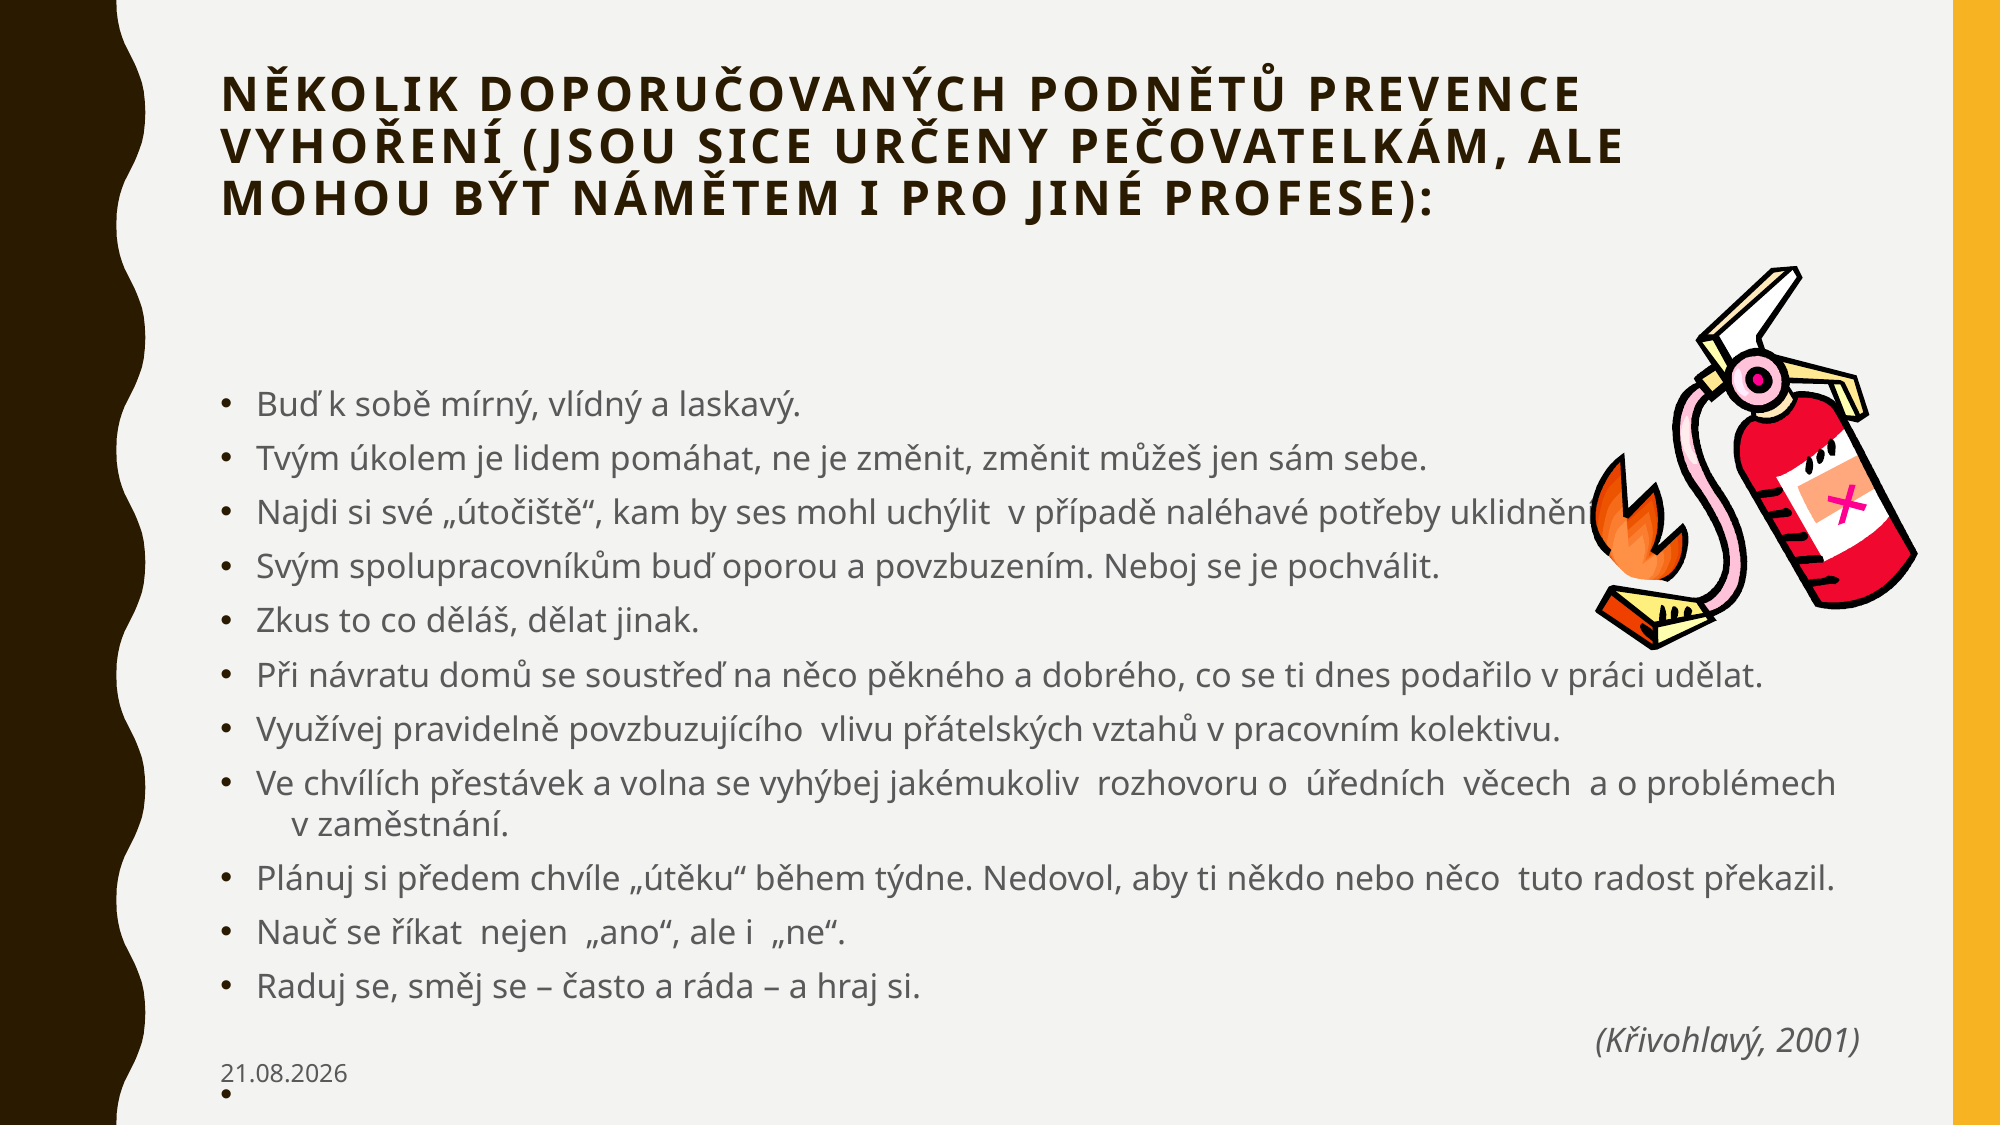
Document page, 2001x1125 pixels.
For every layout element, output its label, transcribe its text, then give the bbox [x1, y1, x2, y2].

text_box 19.02.2020 [205, 1045, 588, 1104]
list Buď k sobě mírný, vlídný a laskavý. Tvým úkolem je lidem pomáhat, ne je změnit, změnit můžeš jen sám sebe. Najdi si své „útočiště“, kam by ses mohl uchýlit v případě naléhavé potřeby uklidnění. Svým spolupracovníkům buď oporou a povzbuzením. Neboj se je pochválit. Zkus to co děláš, dělat jinak. Při návratu domů se soustřeď na něco pěkného a dobrého, co se ti dnes podařilo v práci udělat. Využívej pravidelně povzbuzujícího vlivu přátelských vztahů v pracovním kolektivu. Ve chvílích přestávek a volna se vyhýbej jakémukoliv rozhovoru o úředních věcech a o problémech v zaměstnání. Plánuj si předem chvíle „útěku“ během týdne. Nedovol, aby ti někdo nebo něco tuto radost překazil. Nauč se říkat nejen „ano“, ale i „ne“. Raduj se, směj se – často a ráda – a hraj si. (Křivohlavý, 2001) [205, 375, 1876, 1104]
title Několik doporučovaných podnětů prevence vyhoření (jsou sice určeny pečovatelkám, ale mohou být námětem i pro jiné profese): [205, 62, 1876, 308]
picture [1583, 259, 1925, 657]
